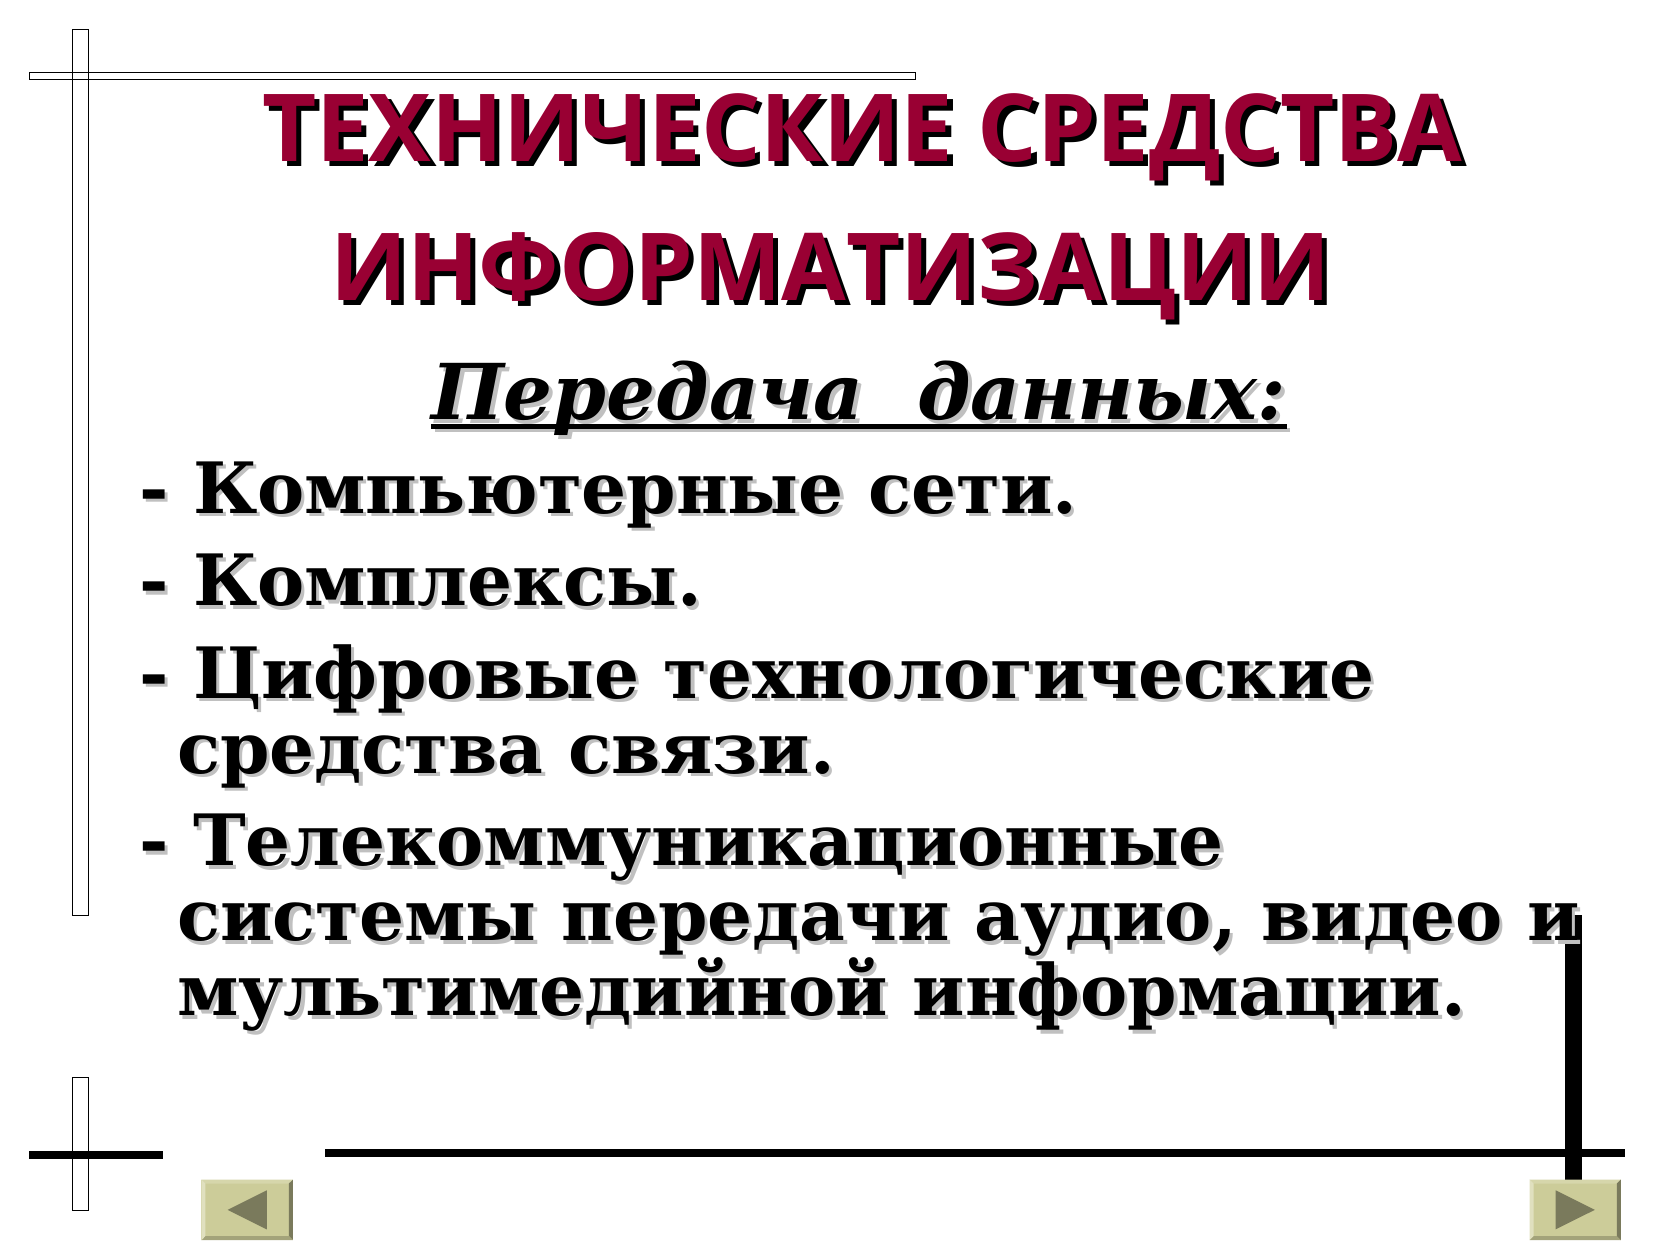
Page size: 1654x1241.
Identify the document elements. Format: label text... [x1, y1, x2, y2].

text_box [202, 1179, 293, 1241]
list Передача данных: - Компьютерные сети. - Комплексы. - Цифровые технологические средства связи. - Телекоммуникационные системы передачи аудио, видео и мультимедийной информации. [75, 346, 1618, 1195]
title ТЕХНИЧЕСКИЕ СРЕДСТВА ИНФОРМАТИЗАЦИИ [71, 53, 1654, 462]
text_box [1530, 1179, 1621, 1241]
